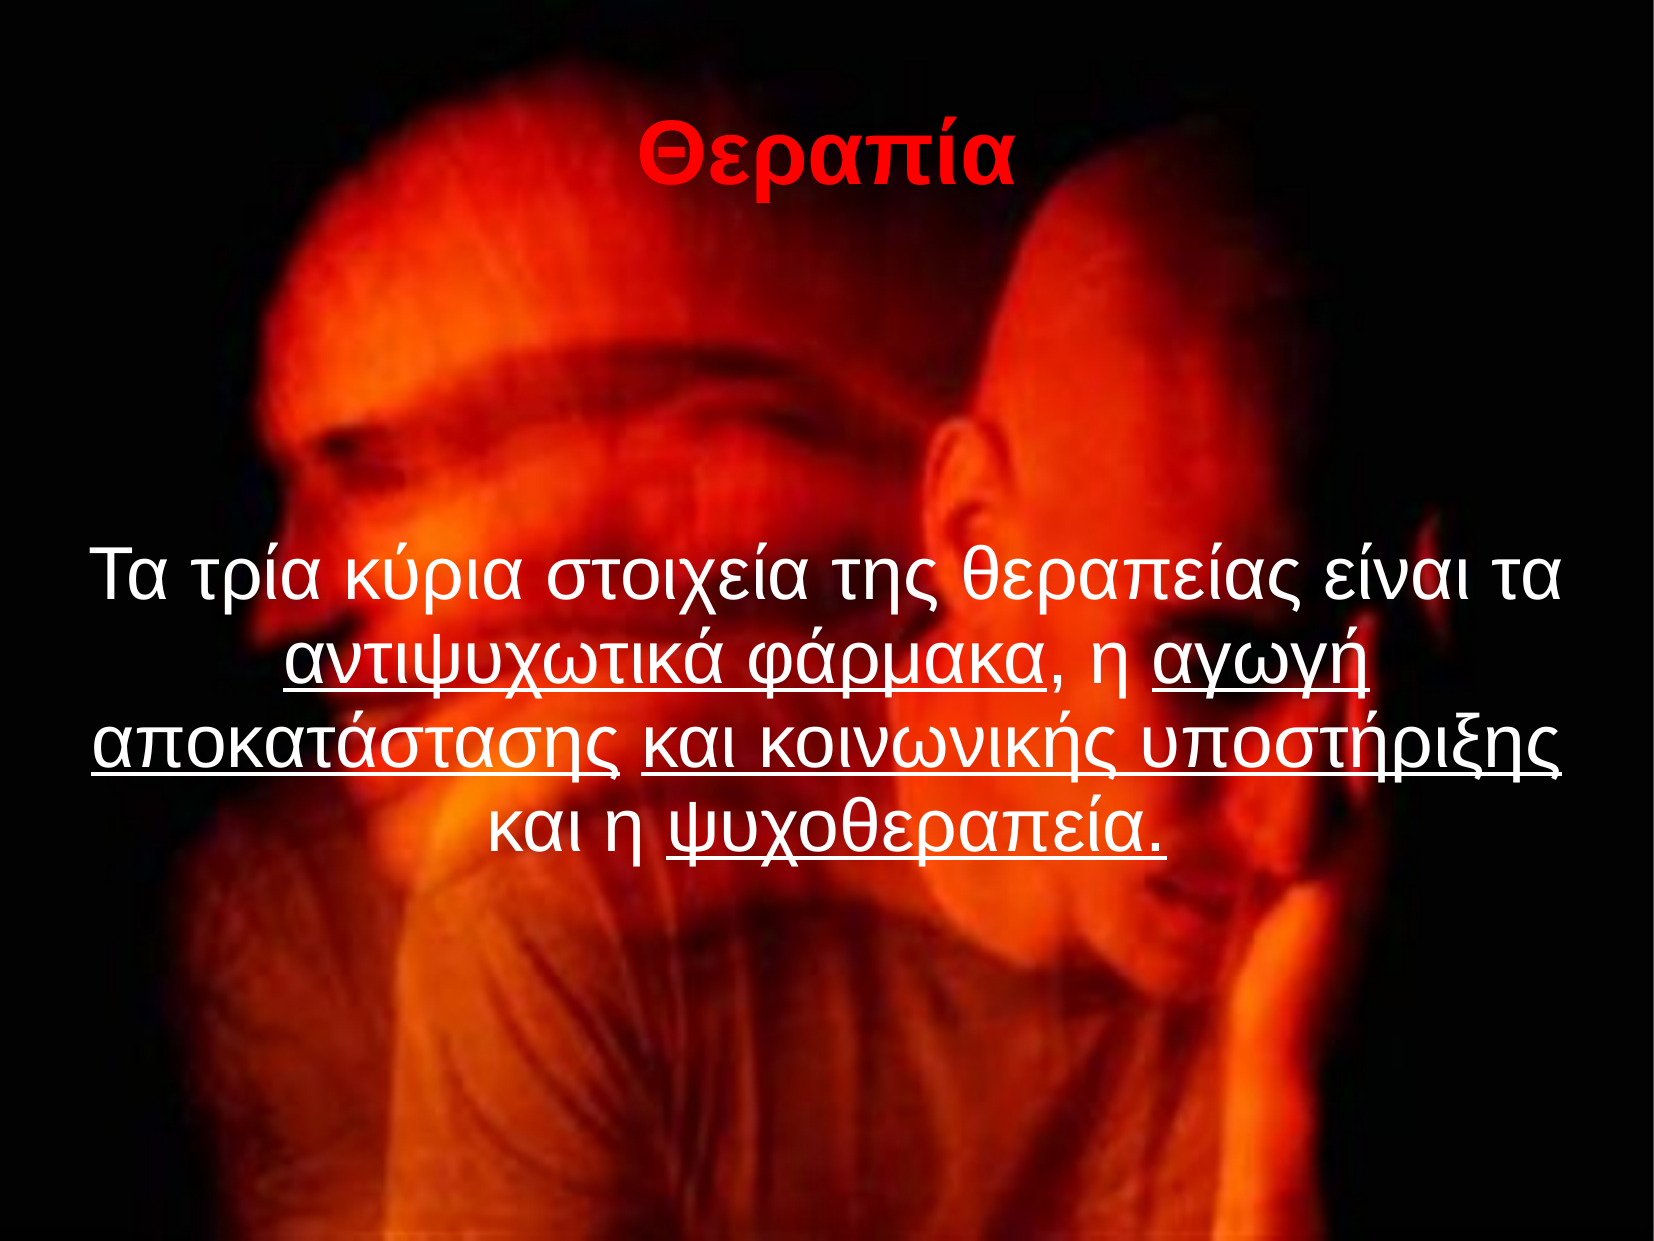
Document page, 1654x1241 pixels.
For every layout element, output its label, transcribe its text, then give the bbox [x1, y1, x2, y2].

title Θεραπία [82, 56, 1571, 250]
subtitle Τα τρία κύρια στοιχεία της θεραπείας είναι τα αντιψυχωτικά φάρμακα, η αγωγή αποκατάστασης και κοινωνικής υποστήριξης και η ψυχοθεραπεία. [82, 297, 1571, 1102]
picture [0, 0, 1654, 1241]
